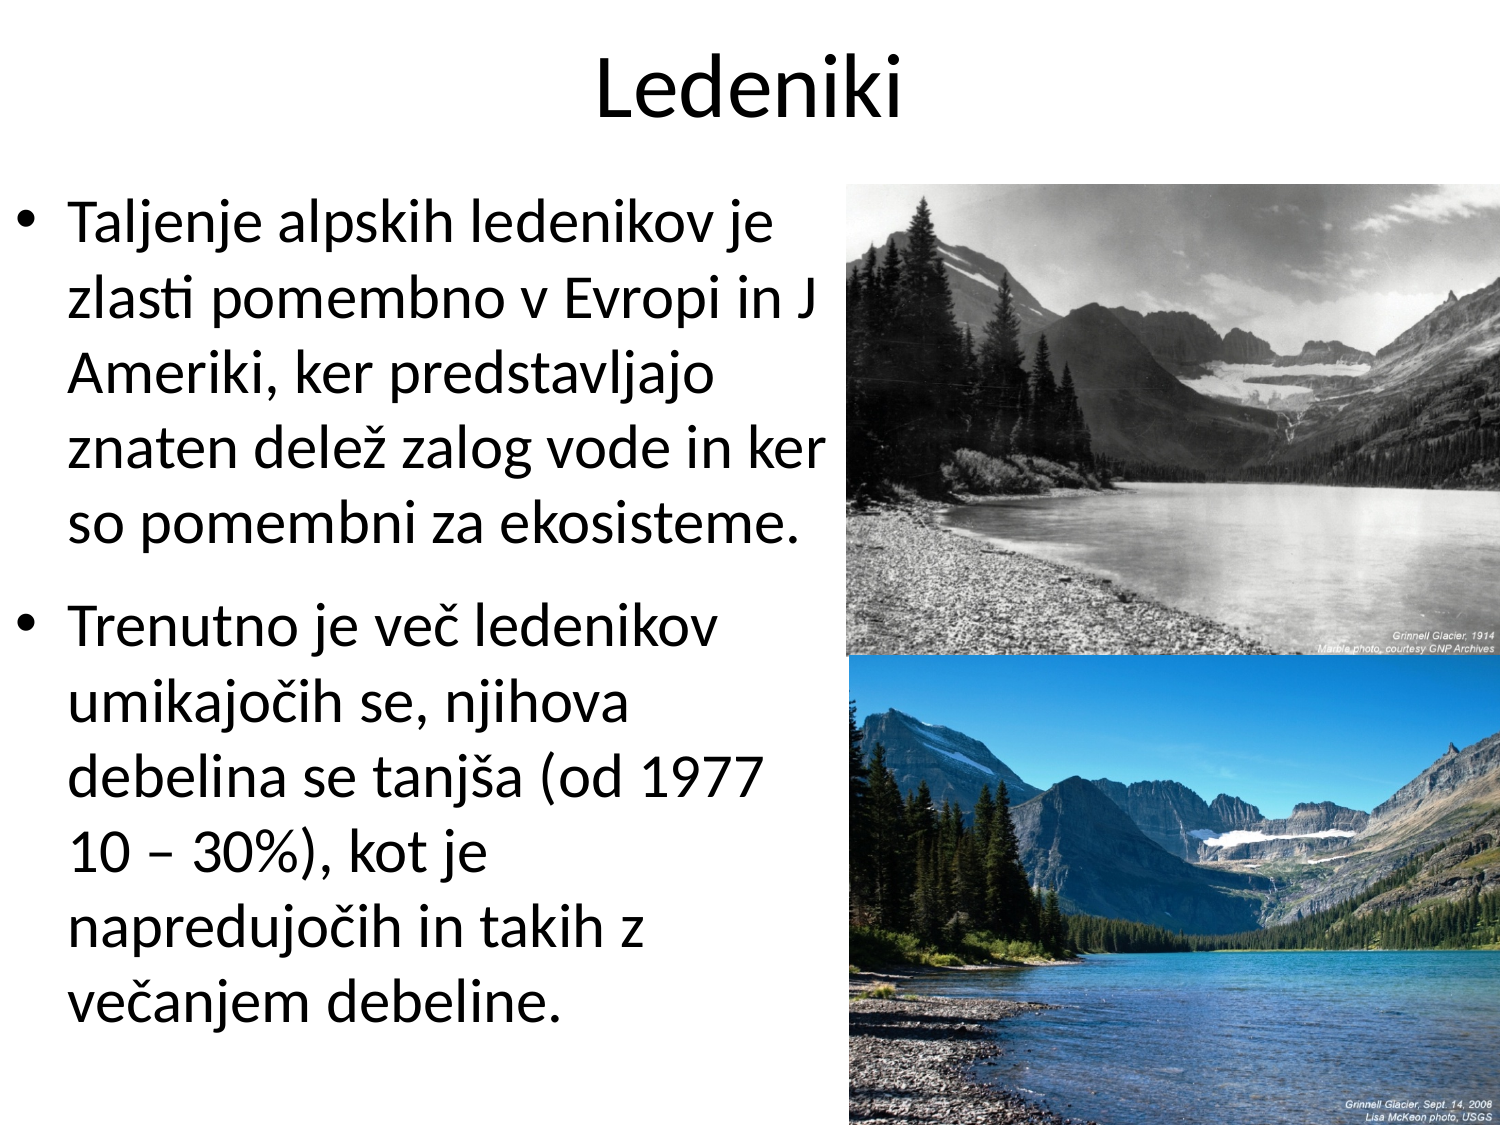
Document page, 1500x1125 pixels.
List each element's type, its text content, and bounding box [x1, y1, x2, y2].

title Ledeniki [0, 0, 1500, 161]
picture [846, 184, 1500, 1125]
list Taljenje alpskih ledenikov je zlasti pomembno v Evropi in J Ameriki, ker predstavljajo znaten delež zalog vode in ker so pomembni za ekosisteme. Trenutno je več ledenikov umikajočih se, njihova debelina se tanjša (od 1977 10 – 30%), kot je napredujočih in takih z večanjem debeline. [0, 172, 845, 1125]
